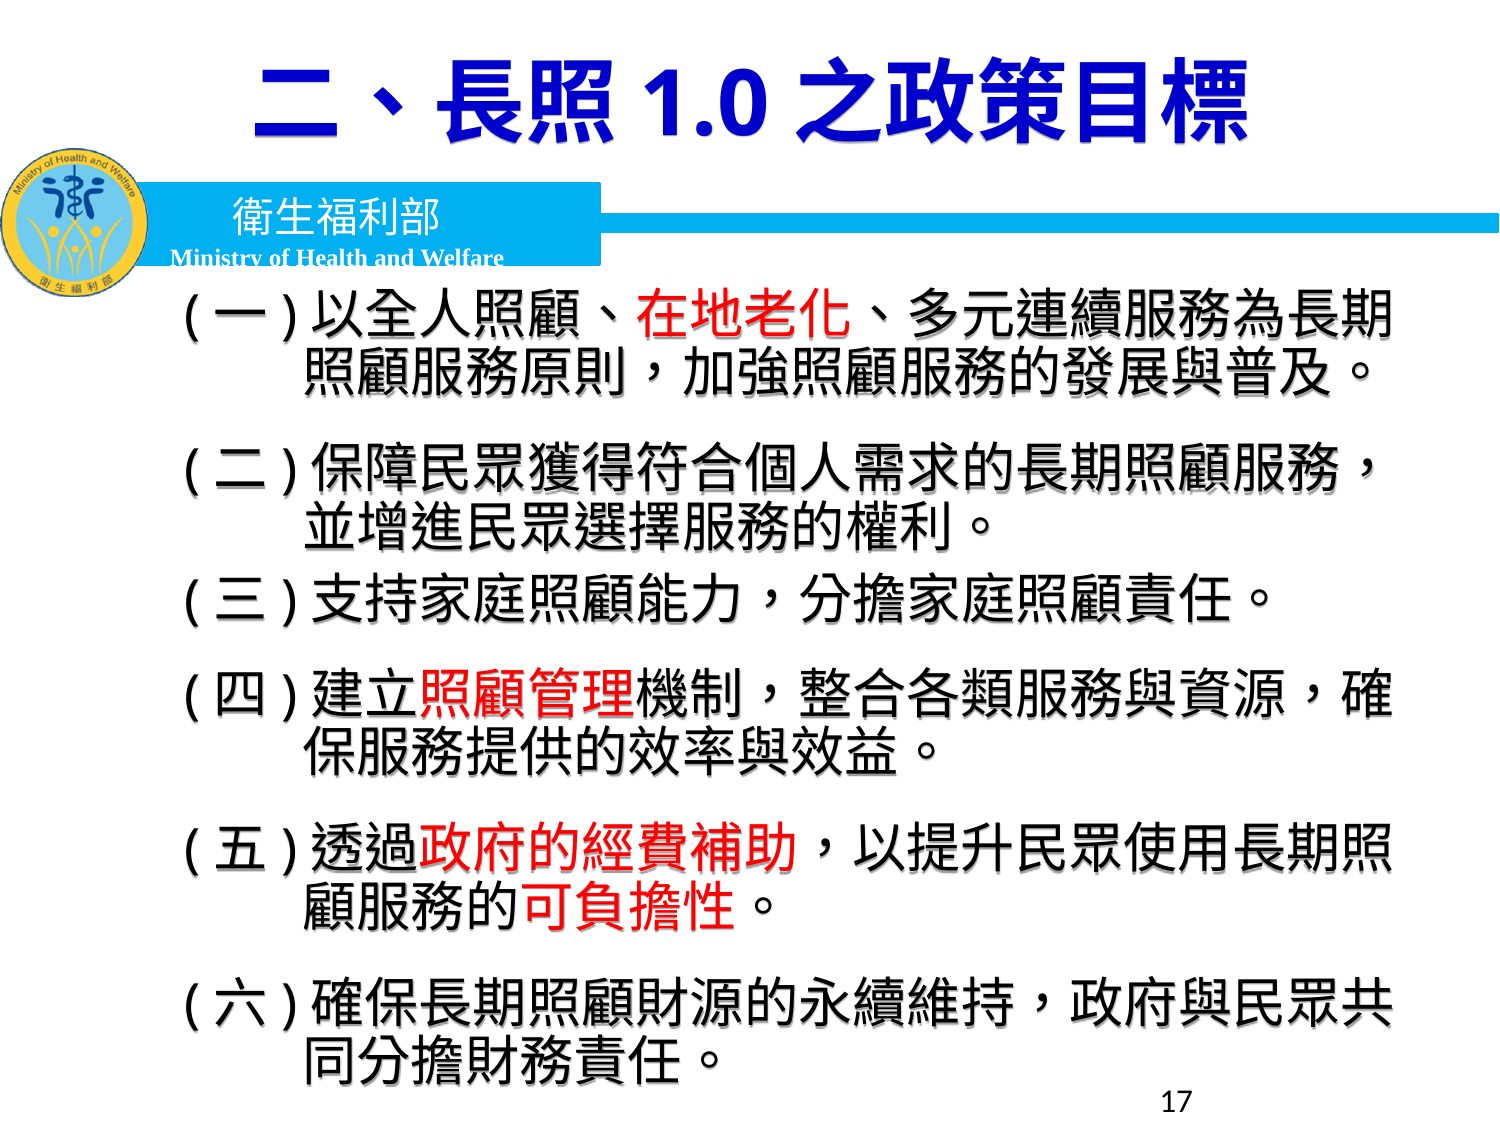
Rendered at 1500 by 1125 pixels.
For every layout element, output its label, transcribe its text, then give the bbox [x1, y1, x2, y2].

text_box 17 [1144, 1069, 1495, 1125]
title 二、長照1.0之政策目標 [75, 4, 1426, 193]
list (一)以全人照顧、在地老化、多元連續服務為長期照顧服務原則，加強照顧服務的發展與普及。 (二)保障民眾獲得符合個人需求的長期照顧服務，並增進民眾選擇服務的權利。 (三)支持家庭照顧能力，分擔家庭照顧責任。 (四)建立照顧管理機制，整合各類服務與資源，確保服務提供的效率與效益。 (五)透過政府的經費補助，以提升民眾使用長期照顧服務的可負擔性。 (六)確保長期照顧財源的永續維持，政府與民眾共同分擔財務責任。 [75, 278, 1426, 1114]
